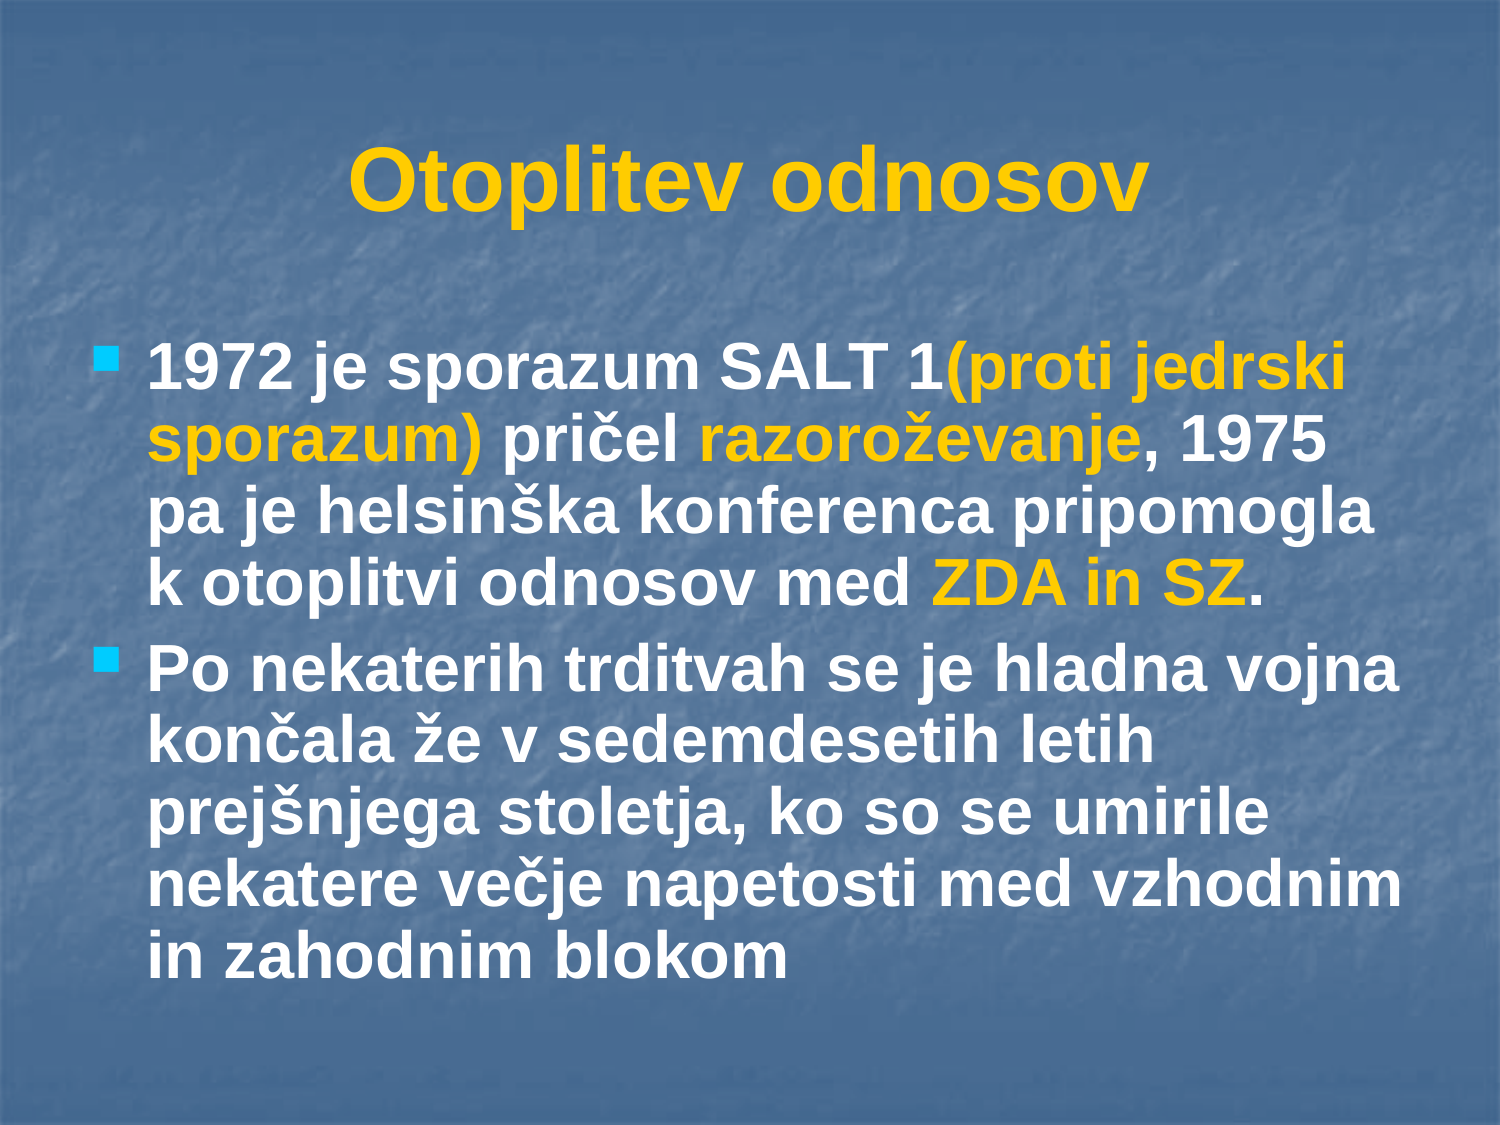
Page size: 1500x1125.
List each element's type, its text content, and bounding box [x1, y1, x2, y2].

title Otoplitev odnosov [75, 62, 1425, 288]
picture [0, 0, 1500, 1125]
list 1972 je sporazum SALT 1(proti jedrski sporazum) pričel razoroževanje, 1975 pa je helsinška konferenca pripomogla k otoplitvi odnosov med ZDA in SZ. Po nekaterih trditvah se je hladna vojna končala že v sedemdesetih letih prejšnjega stoletja, ko so se umirile nekatere večje napetosti med vzhodnim in zahodnim blokom [75, 324, 1425, 1059]
